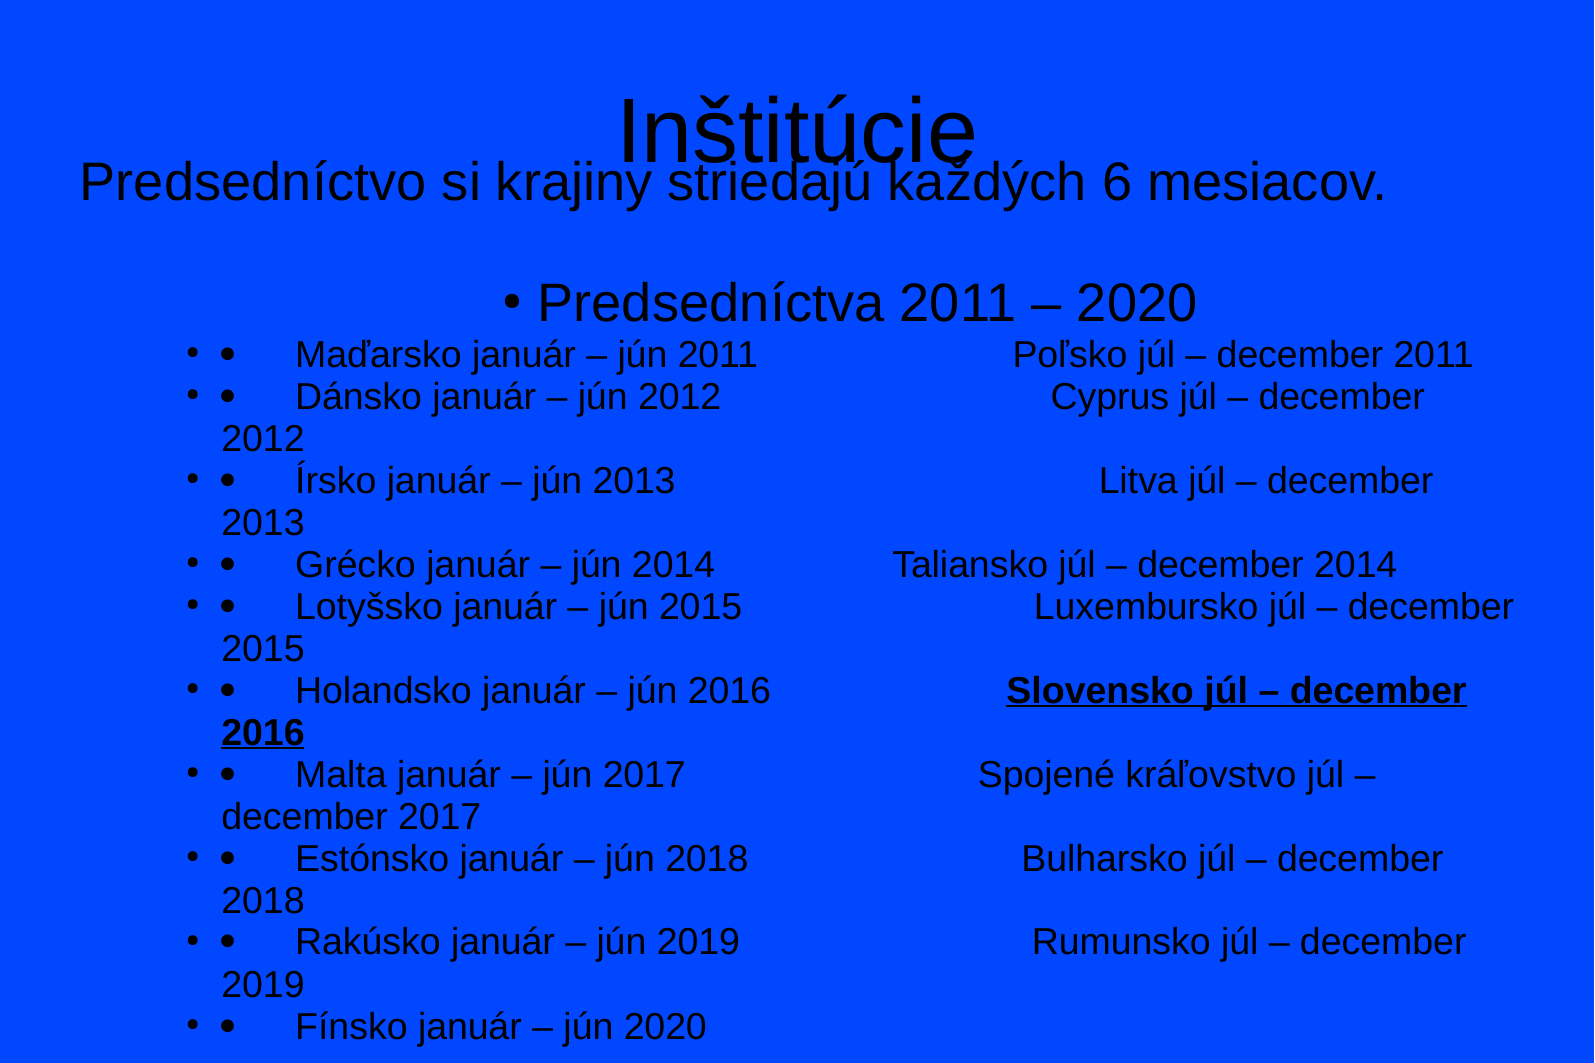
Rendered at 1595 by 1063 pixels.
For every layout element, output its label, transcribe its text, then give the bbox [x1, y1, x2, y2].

subtitle Predsedníctvo si krajiny striedajú každých 6 mesiacov. Predsedníctva 2011 – 2020 · Maďarsko január – jún 2011 Poľsko júl – december 2011 · Dánsko január – jún 2012 Cyprus júl – december 2012 · Írsko január – jún 2013 Litva júl – december 2013 · Grécko január – jún 2014 Taliansko júl – december 2014 · Lotyšsko január – jún 2015 Luxembursko júl – december 2015 · Holandsko január – jún 2016 Slovensko júl – december 2016 · Malta január – jún 2017 Spojené kráľovstvo júl – december 2017 · Estónsko január – jún 2018 Bulharsko júl – december 2018 · Rakúsko január – jún 2019 Rumunsko júl – december 2019 · Fínsko január – jún 2020 [79, 255, 1515, 943]
title Inštitúcie [79, 49, 1515, 213]
